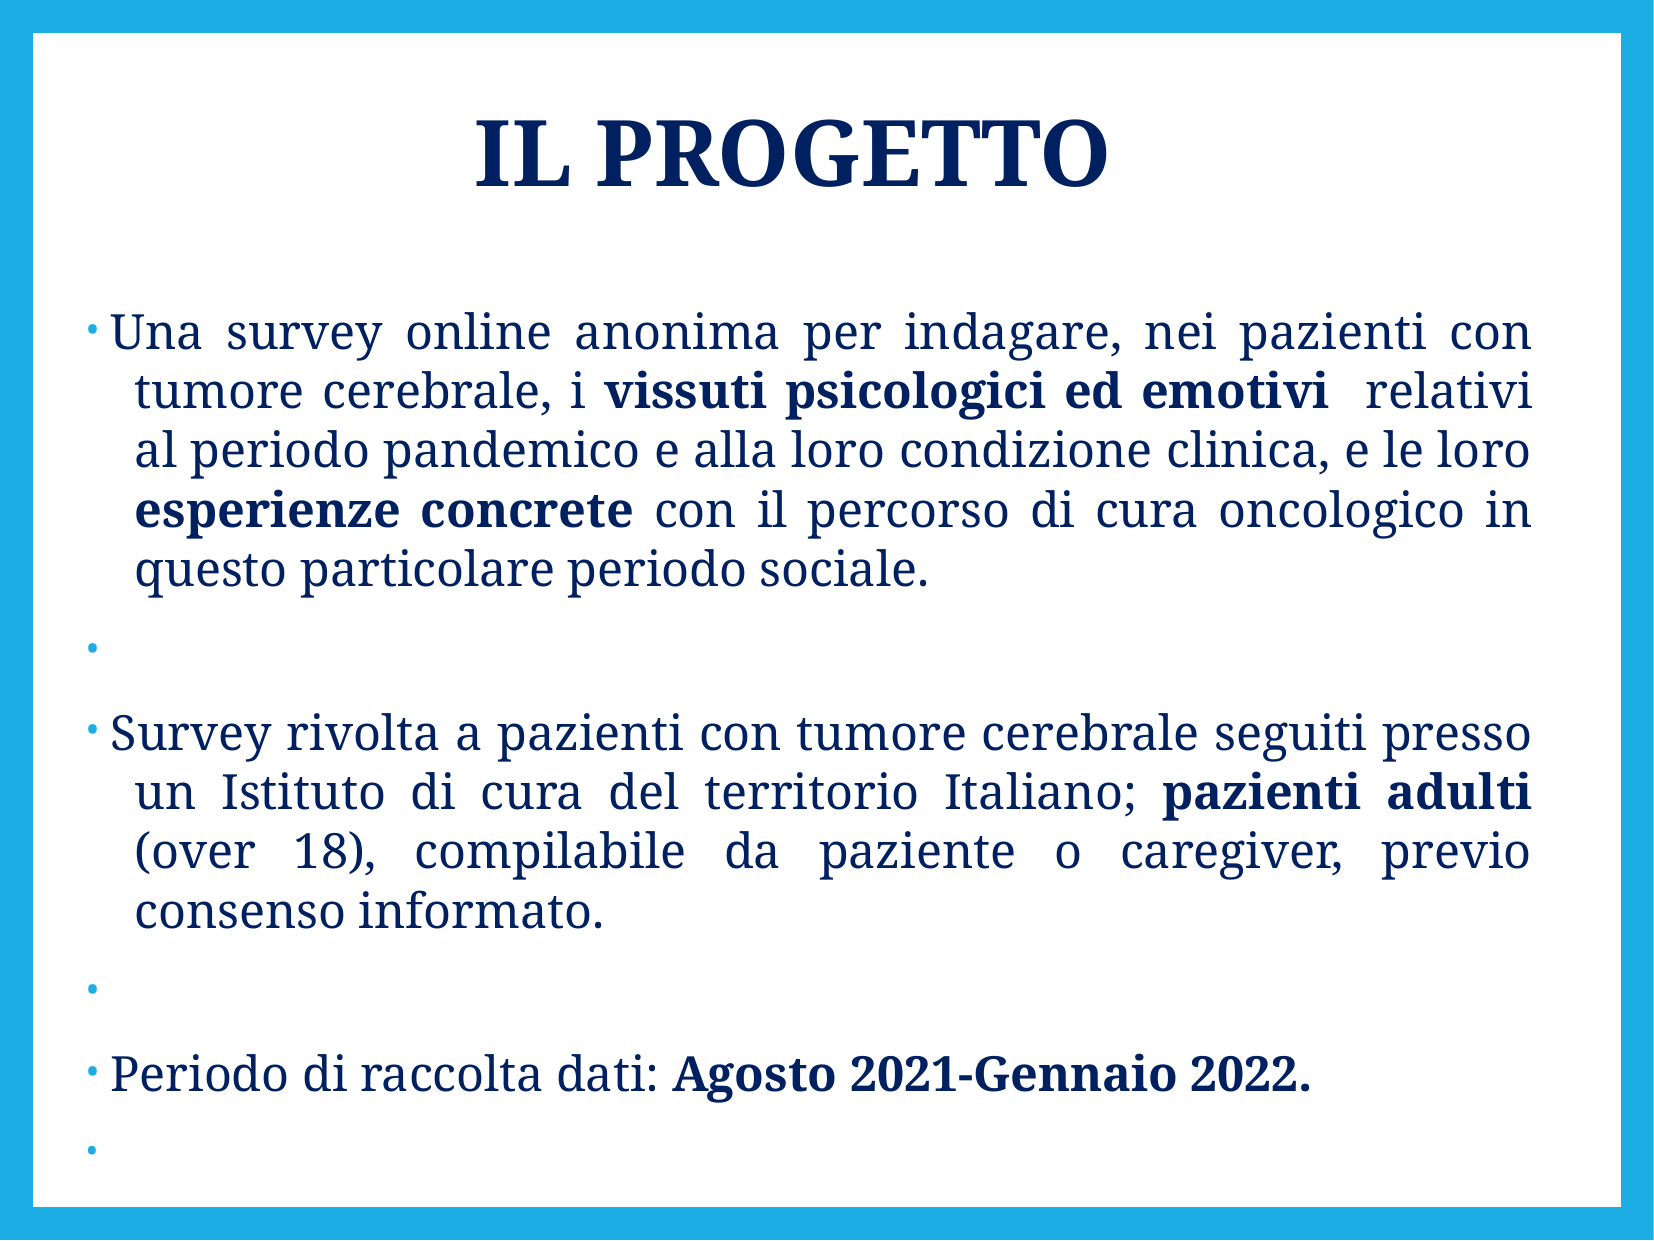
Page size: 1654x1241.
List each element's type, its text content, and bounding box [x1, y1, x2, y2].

title IL PROGETTO [460, 49, 1194, 257]
list Una survey online anonima per indagare, nei pazienti con tumore cerebrale, i vissuti psicologici ed emotivi relativi al periodo pandemico e alla loro condizione clinica, e le loro esperienze concrete con il percorso di cura oncologico in questo particolare periodo sociale. Survey rivolta a pazienti con tumore cerebrale seguiti presso un Istituto di cura del territorio Italiano; pazienti adulti (over 18), compilabile da paziente o caregiver, previo consenso informato. Periodo di raccolta dati: Agosto 2021-Gennaio 2022. [59, 294, 1548, 1113]
